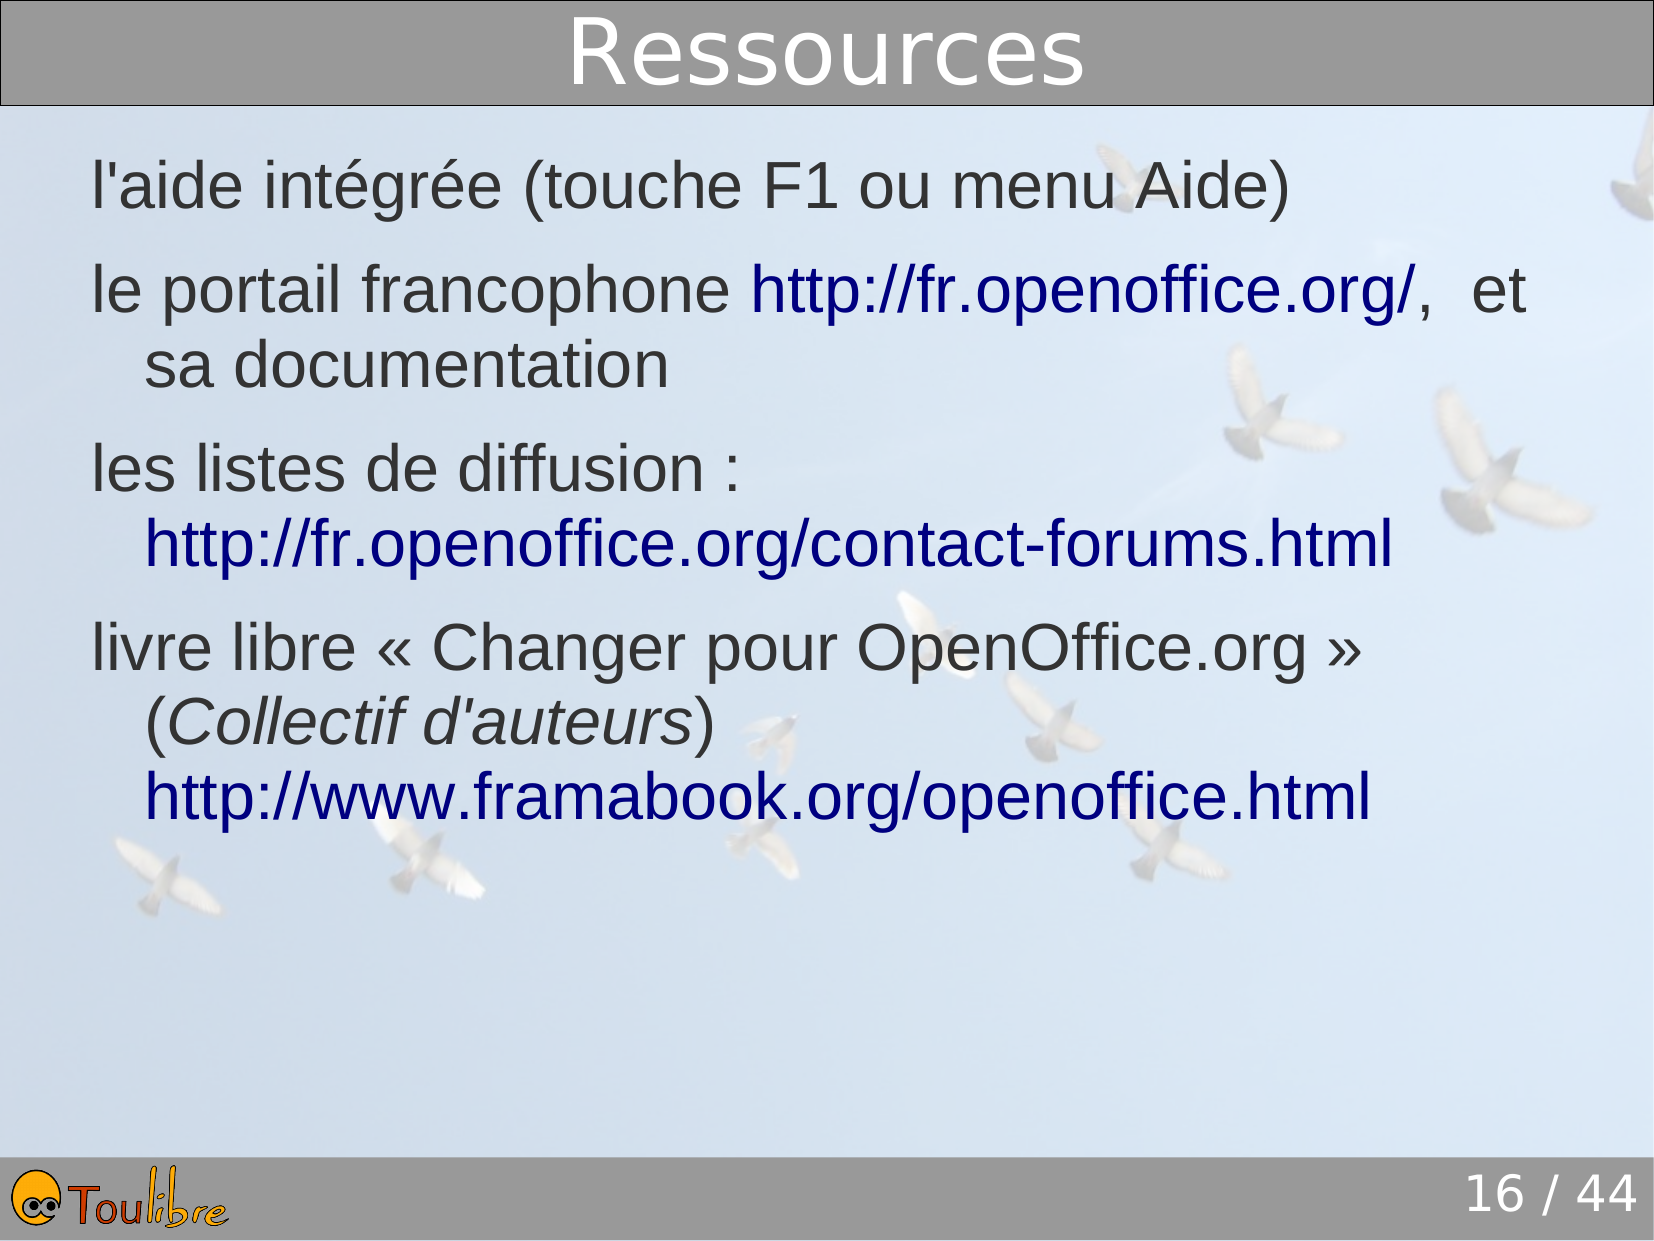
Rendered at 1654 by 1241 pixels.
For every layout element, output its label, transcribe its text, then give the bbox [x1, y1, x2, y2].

picture [11, 1165, 229, 1228]
list l'aide intégrée (touche F1 ou menu Aide) le portail francophone http://fr.openoffice.org/, et sa documentation les listes de diffusion : http://fr.openoffice.org/contact-forums.html livre libre « Changer pour OpenOffice.org » (Collectif d'auteurs) http://www.framabook.org/openoffice.html [73, 147, 1595, 1109]
title Ressources [0, 0, 1654, 107]
